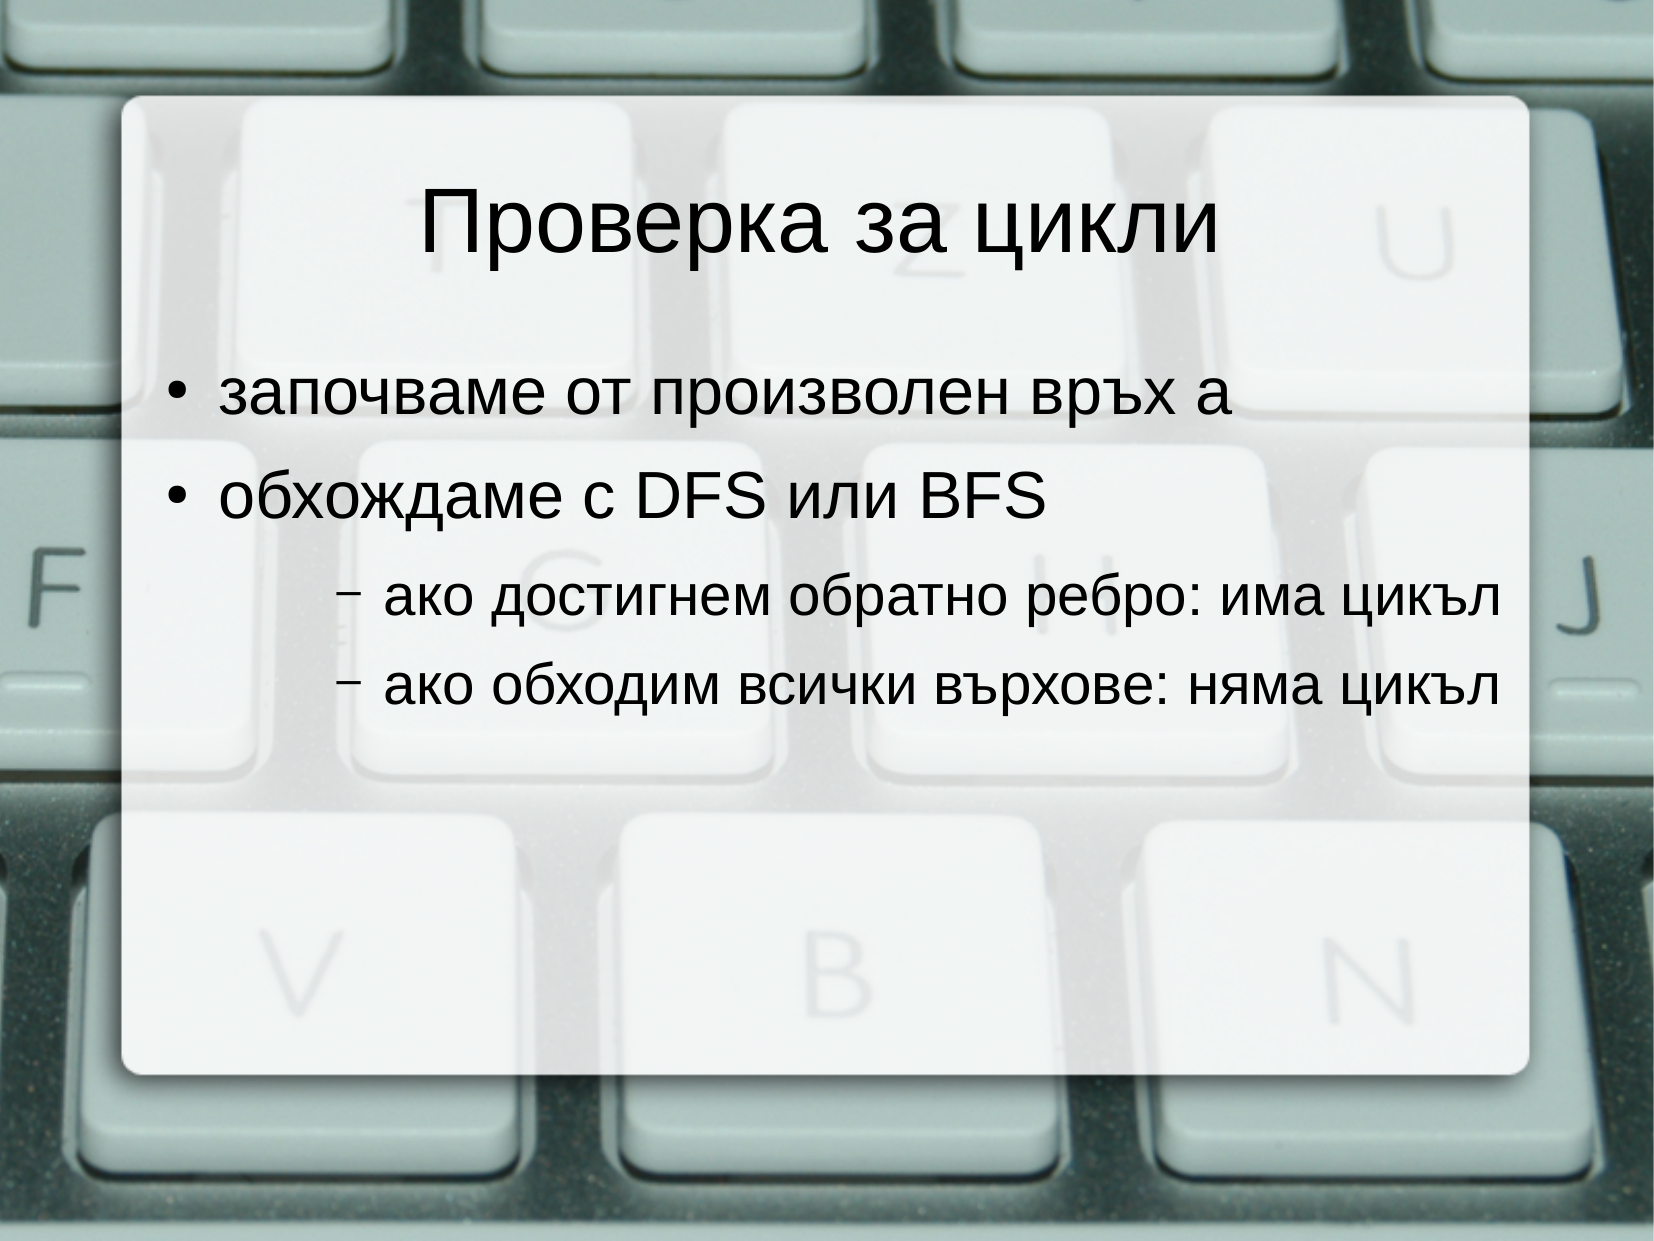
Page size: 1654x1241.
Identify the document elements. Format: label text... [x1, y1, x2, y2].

list започваме от произволен връх a обхождаме с DFS или BFS ако достигнем обратно ребро: има цикъл ако обходим всички върхове: няма цикъл [147, 354, 1506, 1074]
title Проверка за цикли [135, 117, 1506, 325]
picture [0, 0, 1654, 1241]
